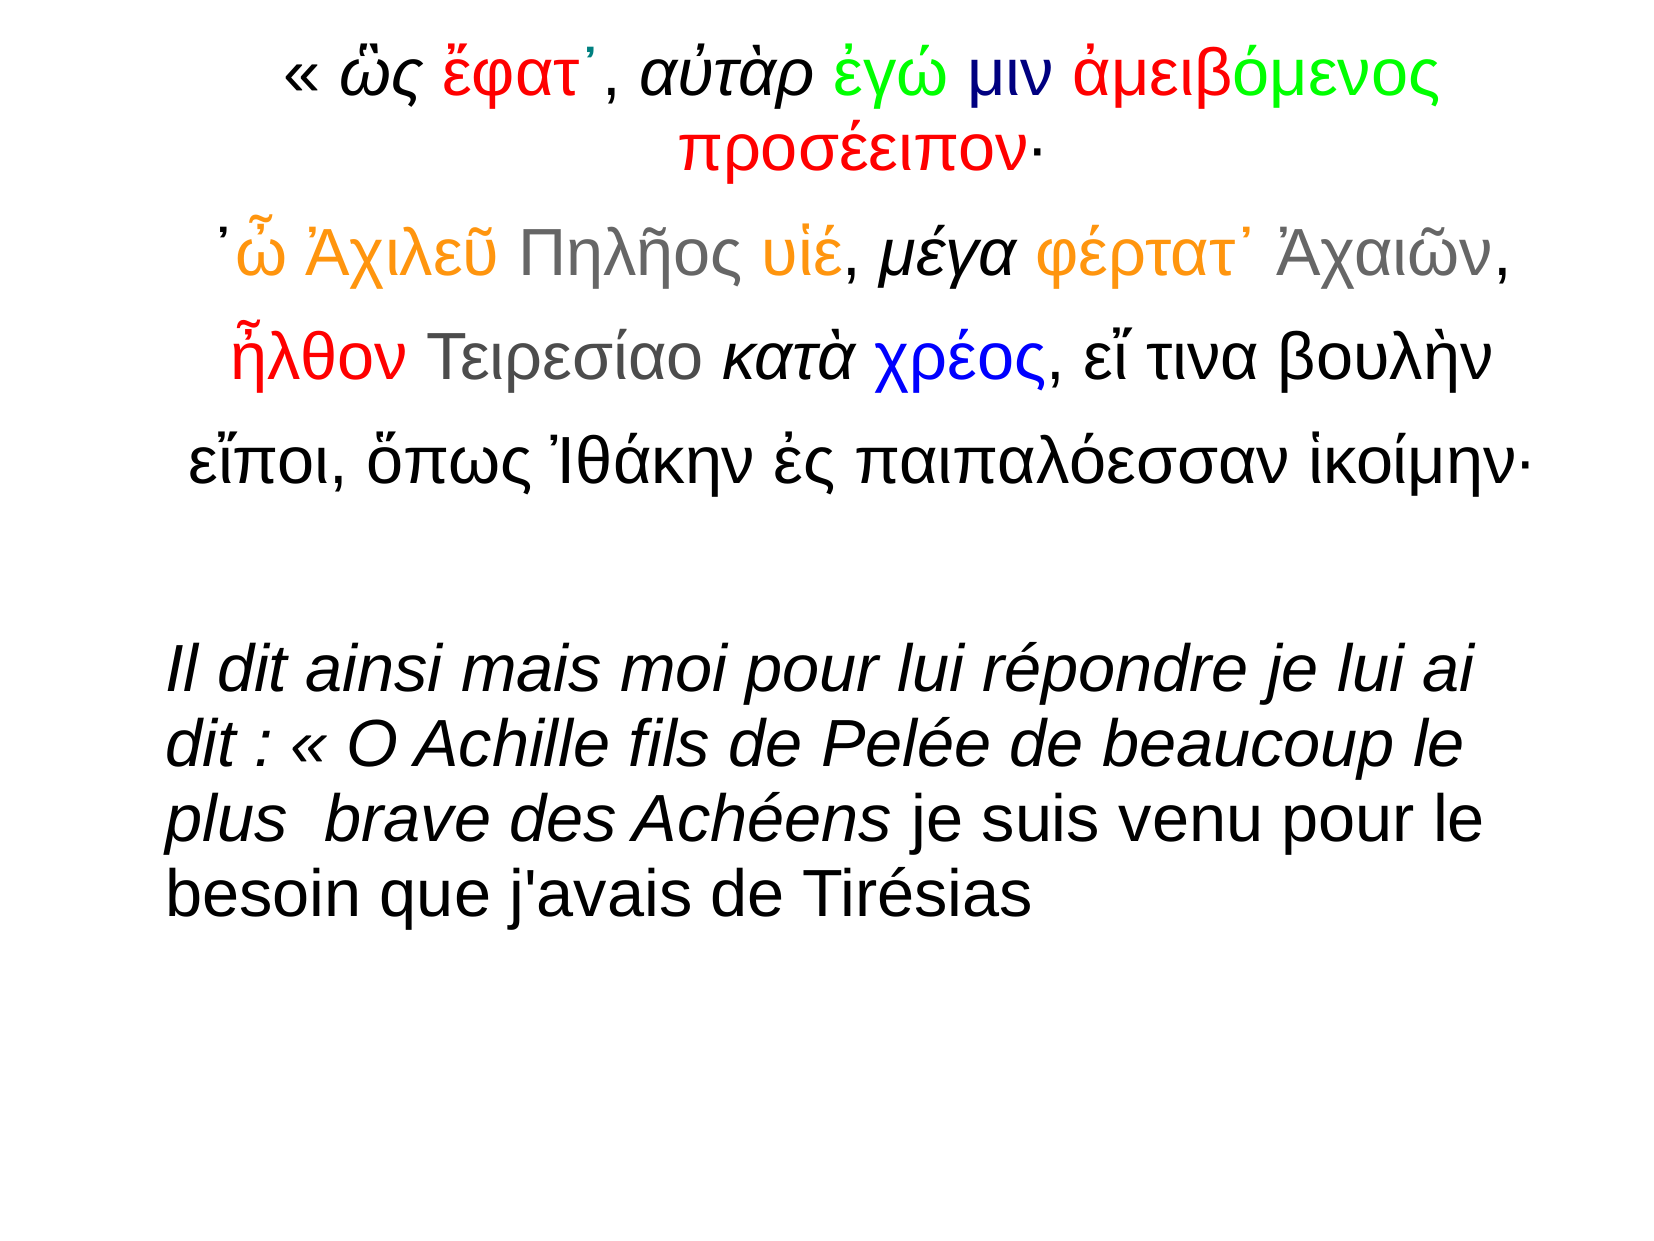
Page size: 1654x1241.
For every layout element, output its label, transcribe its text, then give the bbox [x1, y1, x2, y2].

list « ὣς ἔφατ᾽, αὐτὰρ ἐγώ μιν ἀμειβόμενος προσέειπον· ᾽ὦ Ἀχιλεῦ Πηλῆος υἱέ, μέγα φέρτατ᾽ Ἀχαιῶν, ἦλθον Τειρεσίαο κατὰ χρέος, εἴ τινα βουλὴν εἴποι, ὅπως Ἰθάκην ἐς παιπαλόεσσαν ἱκοίμην· Il dit ainsi mais moi pour lui répondre je lui ai dit : « O Achille fils de Pelée de beaucoup le plus brave des Achéens je suis venu pour le besoin que j'avais de Tirésias [94, 35, 1560, 926]
